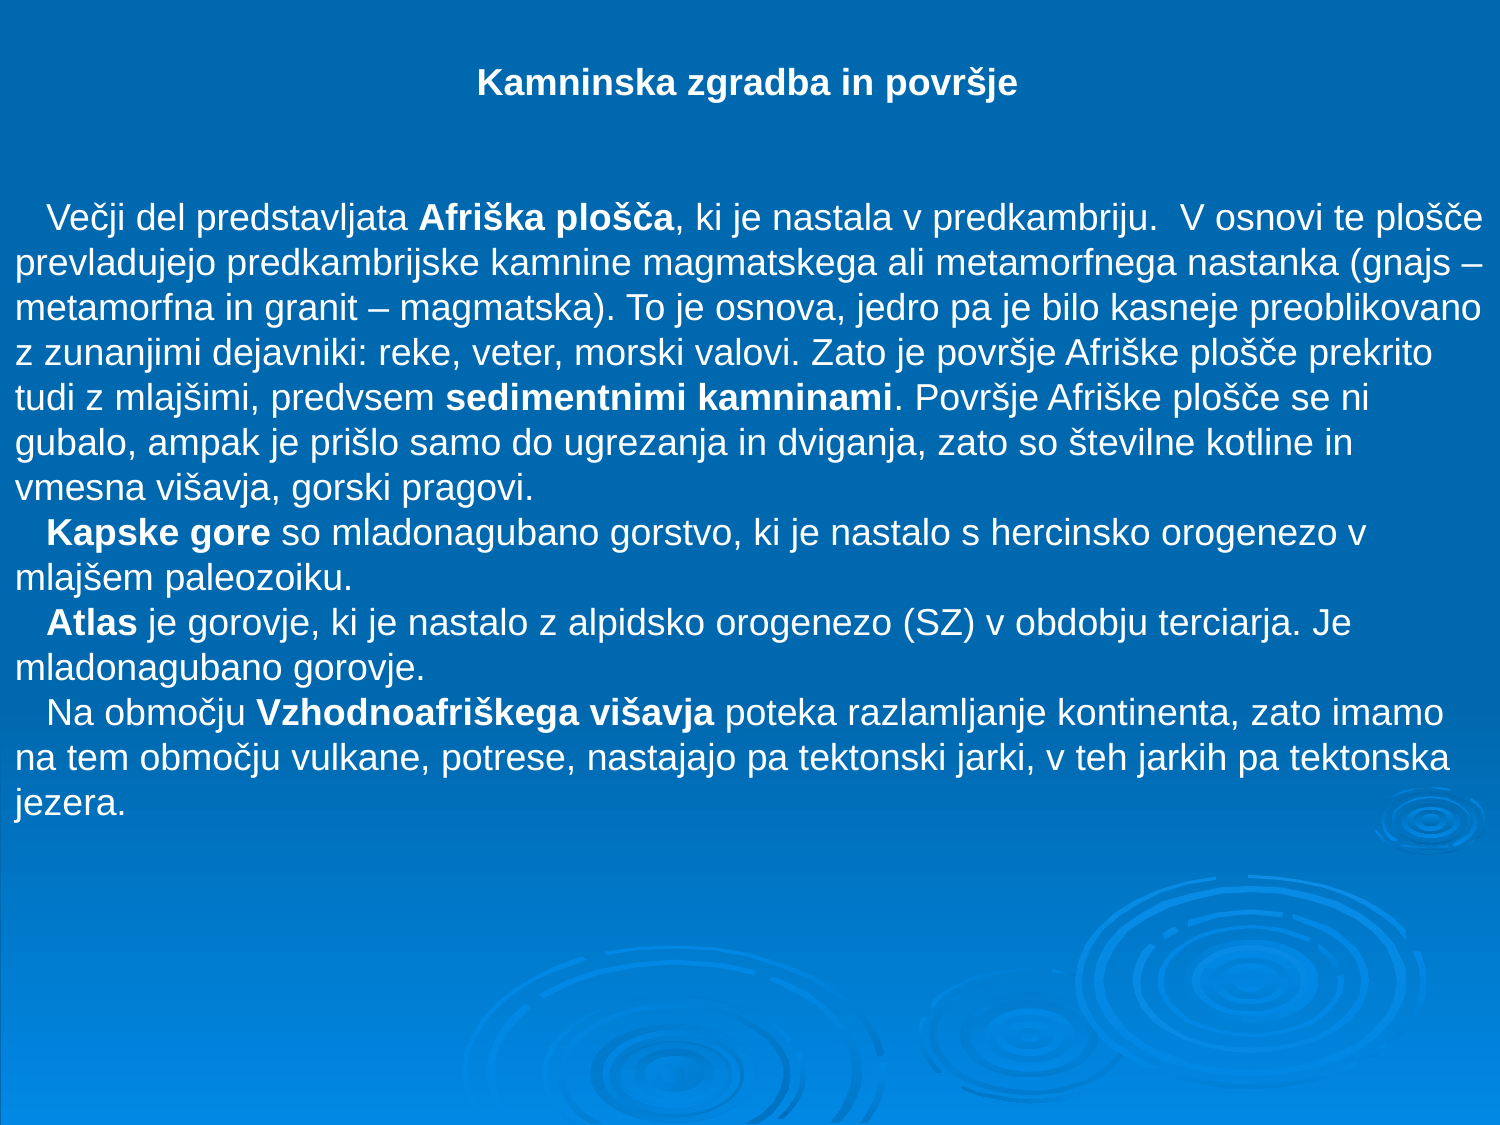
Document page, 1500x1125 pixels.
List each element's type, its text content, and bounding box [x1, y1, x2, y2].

text_box Kamninska zgradba in površje Večji del predstavljata Afriška plošča, ki je nastala v predkambriju. V osnovi te plošče prevladujejo predkambrijske kamnine magmatskega ali metamorfnega nastanka (gnajs – metamorfna in granit – magmatska). To je osnova, jedro pa je bilo kasneje preoblikovano z zunanjimi dejavniki: reke, veter, morski valovi. Zato je površje Afriške plošče prekrito tudi z mlajšimi, predvsem sedimentnimi kamninami. Površje Afriške plošče se ni gubalo, ampak je prišlo samo do ugrezanja in dviganja, zato so številne kotline in vmesna višavja, gorski pragovi. Kapske gore so mladonagubano gorstvo, ki je nastalo s hercinsko orogenezo v mlajšem paleozoiku. Atlas je gorovje, ki je nastalo z alpidsko orogenezo (SZ) v obdobju terciarja. Je mladonagubano gorovje. Na območju Vzhodnoafriškega višavja poteka razlamljanje kontinenta, zato imamo na tem območju vulkane, potrese, nastajajo pa tektonski jarki, v teh jarkih pa tektonska jezera. [0, 0, 1500, 830]
